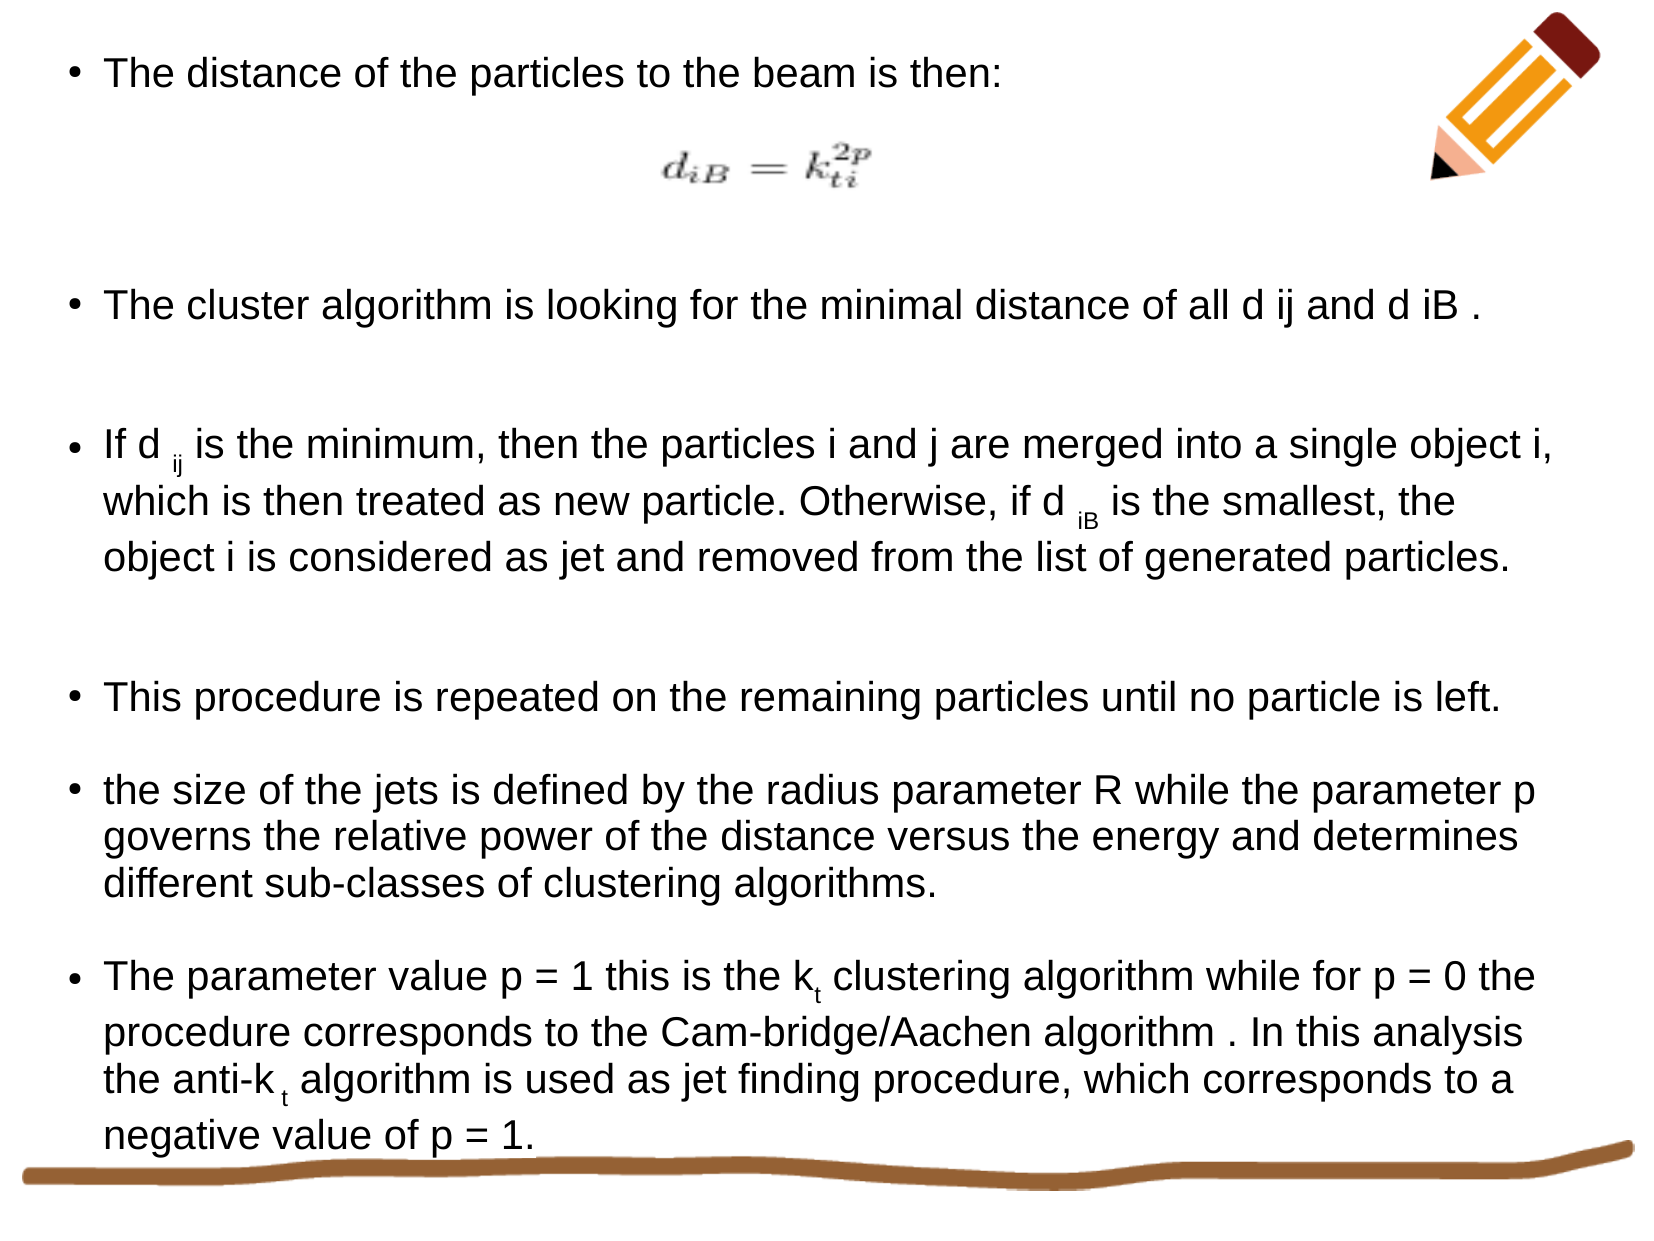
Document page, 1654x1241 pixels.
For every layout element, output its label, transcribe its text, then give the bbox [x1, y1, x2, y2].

picture [1430, 12, 1601, 181]
picture [656, 119, 886, 226]
picture [22, 1140, 1635, 1191]
subtitle The distance of the particles to the beam is then: The cluster algorithm is looking for the minimal distance of all d ij and d iB . If d ij is the minimum, then the particles i and j are merged into a single object i, which is then treated as new particle. Otherwise, if d iB is the smallest, the object i is considered as jet and removed from the list of generated particles. This procedure is repeated on the remaining particles until no particle is left. the size of the jets is defined by the radius parameter R while the parameter p governs the relative power of the distance versus the energy and determines different sub-classes of clustering algorithms. The parameter value p = 1 this is the kt clustering algorithm while for p = 0 the procedure corresponds to the Cam-bridge/Aachen algorithm . In this analysis the anti-k t algorithm is used as jet finding procedure, which corresponds to a negative value of p = 1. [67, 49, 1561, 1150]
